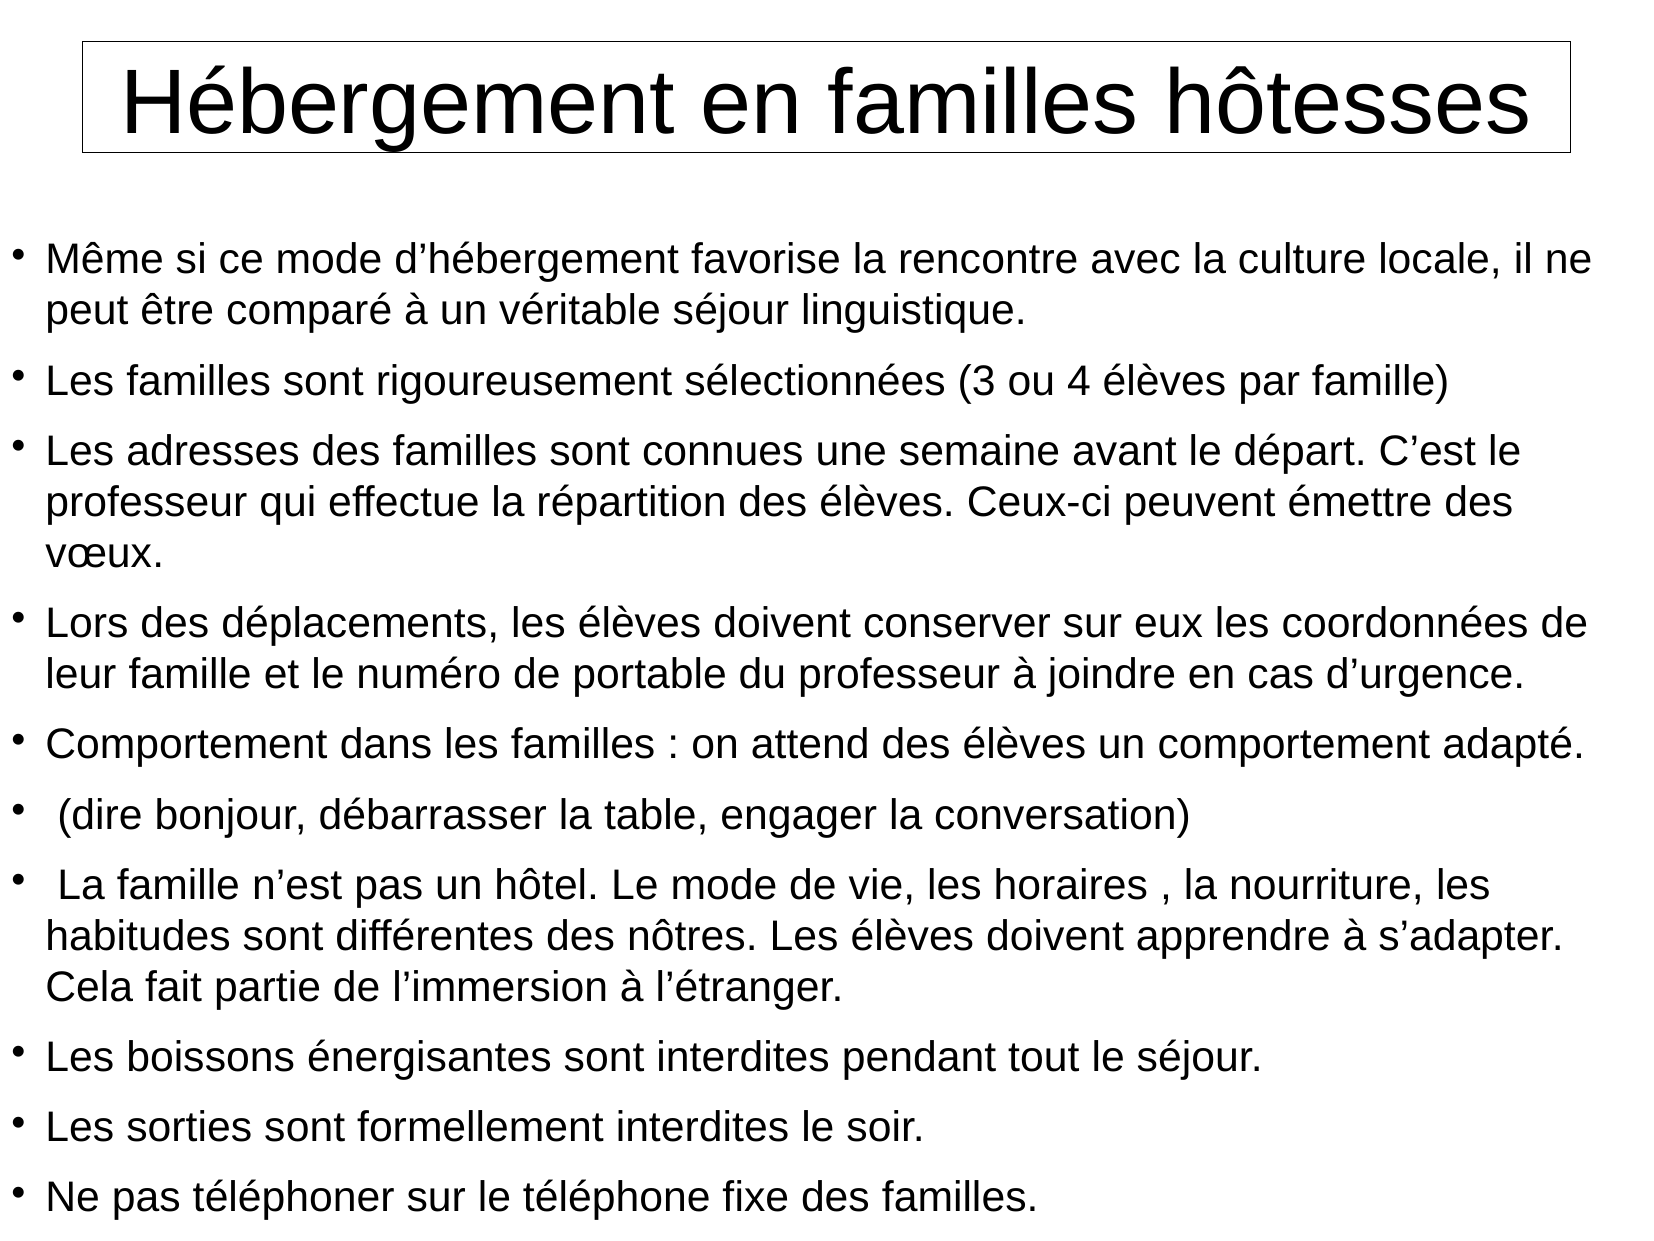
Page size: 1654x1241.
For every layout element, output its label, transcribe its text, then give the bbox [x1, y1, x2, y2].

text_box Hébergement en familles hôtesses [82, 41, 1571, 153]
text_box Même si ce mode d’hébergement favorise la rencontre avec la culture locale, il ne peut être comparé à un véritable séjour linguistique. Les familles sont rigoureusement sélectionnées (3 ou 4 élèves par famille) Les adresses des familles sont connues une semaine avant le départ. C’est le professeur qui effectue la répartition des élèves. Ceux-ci peuvent émettre des vœux. Lors des déplacements, les élèves doivent conserver sur eux les coordonnées de leur famille et le numéro de portable du professeur à joindre en cas d’urgence. Comportement dans les familles : on attend des élèves un comportement adapté. (dire bonjour, débarrasser la table, engager la conversation) La famille n’est pas un hôtel. Le mode de vie, les horaires , la nourriture, les habitudes sont différentes des nôtres. Les élèves doivent apprendre à s’adapter. Cela fait partie de l’immersion à l’étranger. Les boissons énergisantes sont interdites pendant tout le séjour. Les sorties sont formellement interdites le soir. Ne pas téléphoner sur le téléphone fixe des familles. [0, 231, 1616, 1241]
